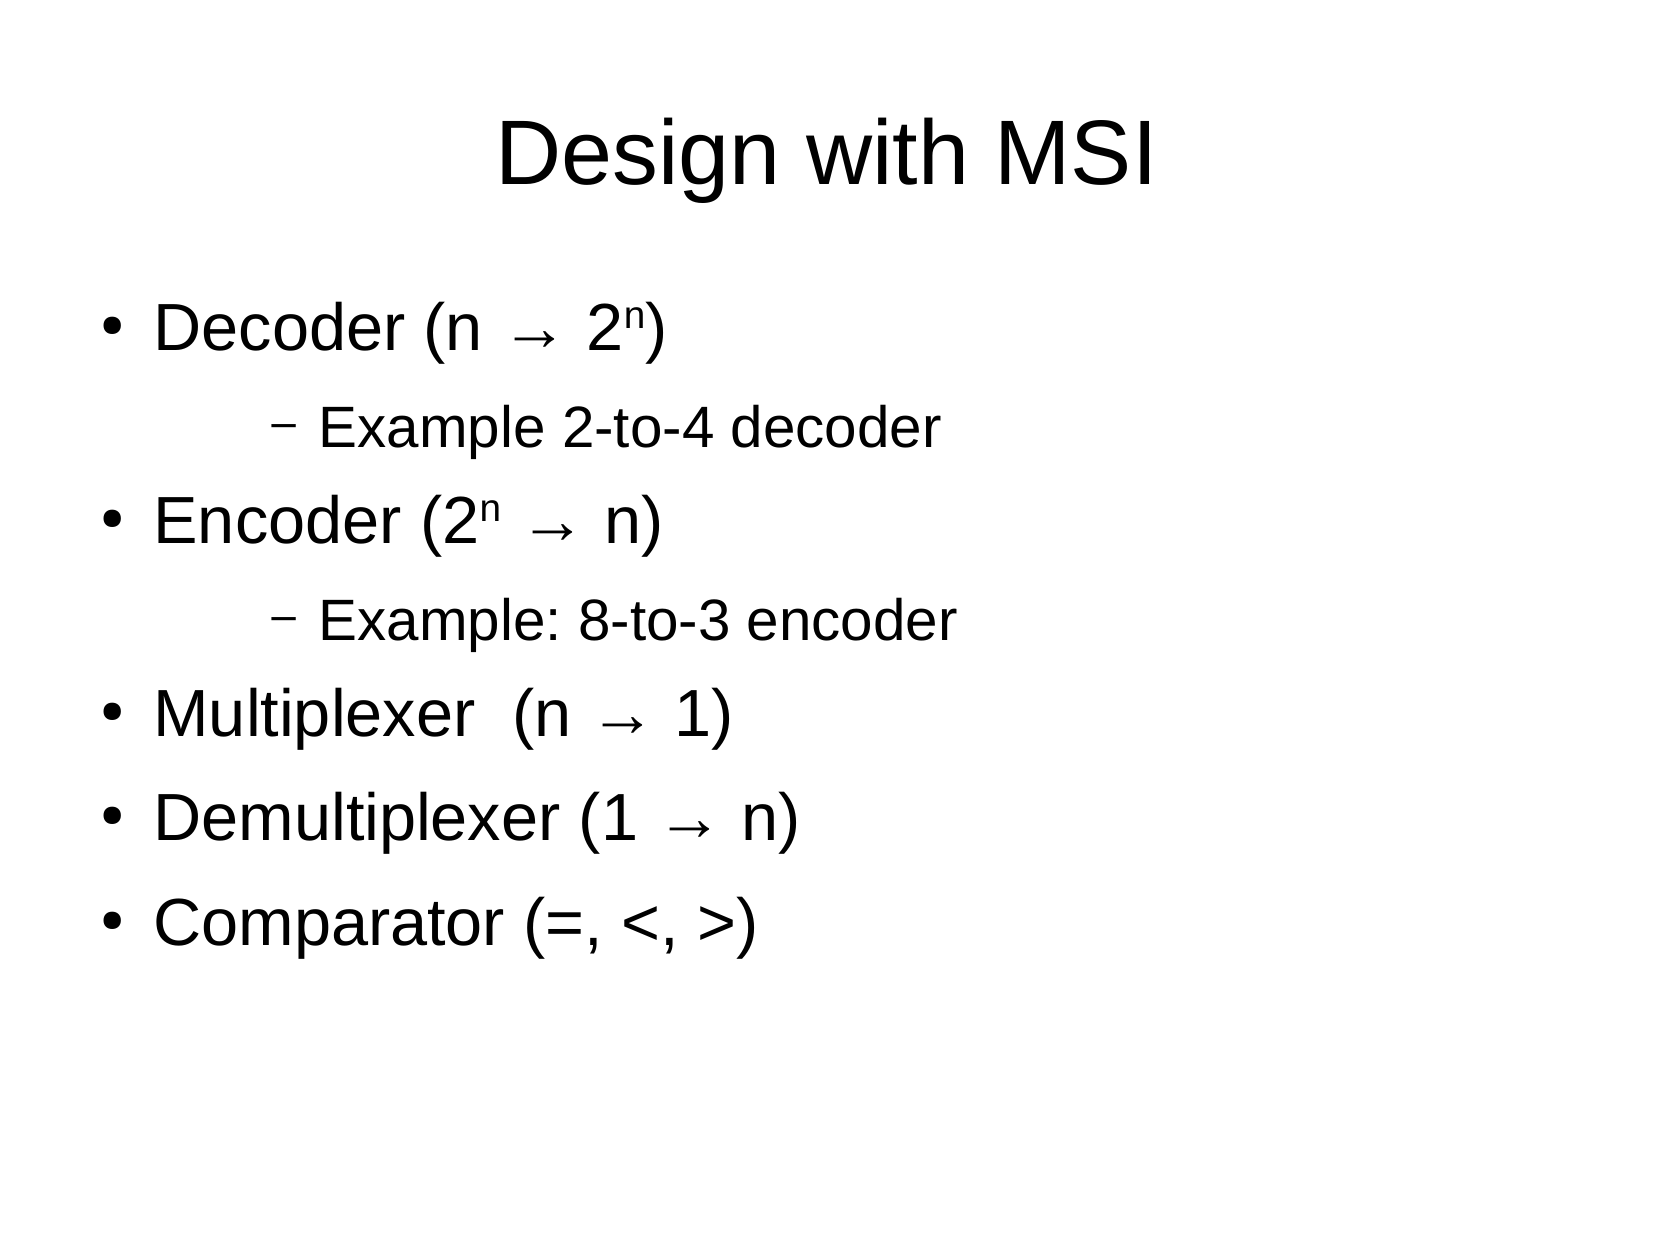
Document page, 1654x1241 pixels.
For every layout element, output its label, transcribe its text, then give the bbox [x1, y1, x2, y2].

title Design with MSI [82, 56, 1571, 250]
list Decoder (n → 2n) Example 2-to-4 decoder Encoder (2n → n) Example: 8-to-3 encoder Multiplexer (n → 1) Demultiplexer (1 → n) Comparator (=, <, >) [82, 290, 1571, 1094]
